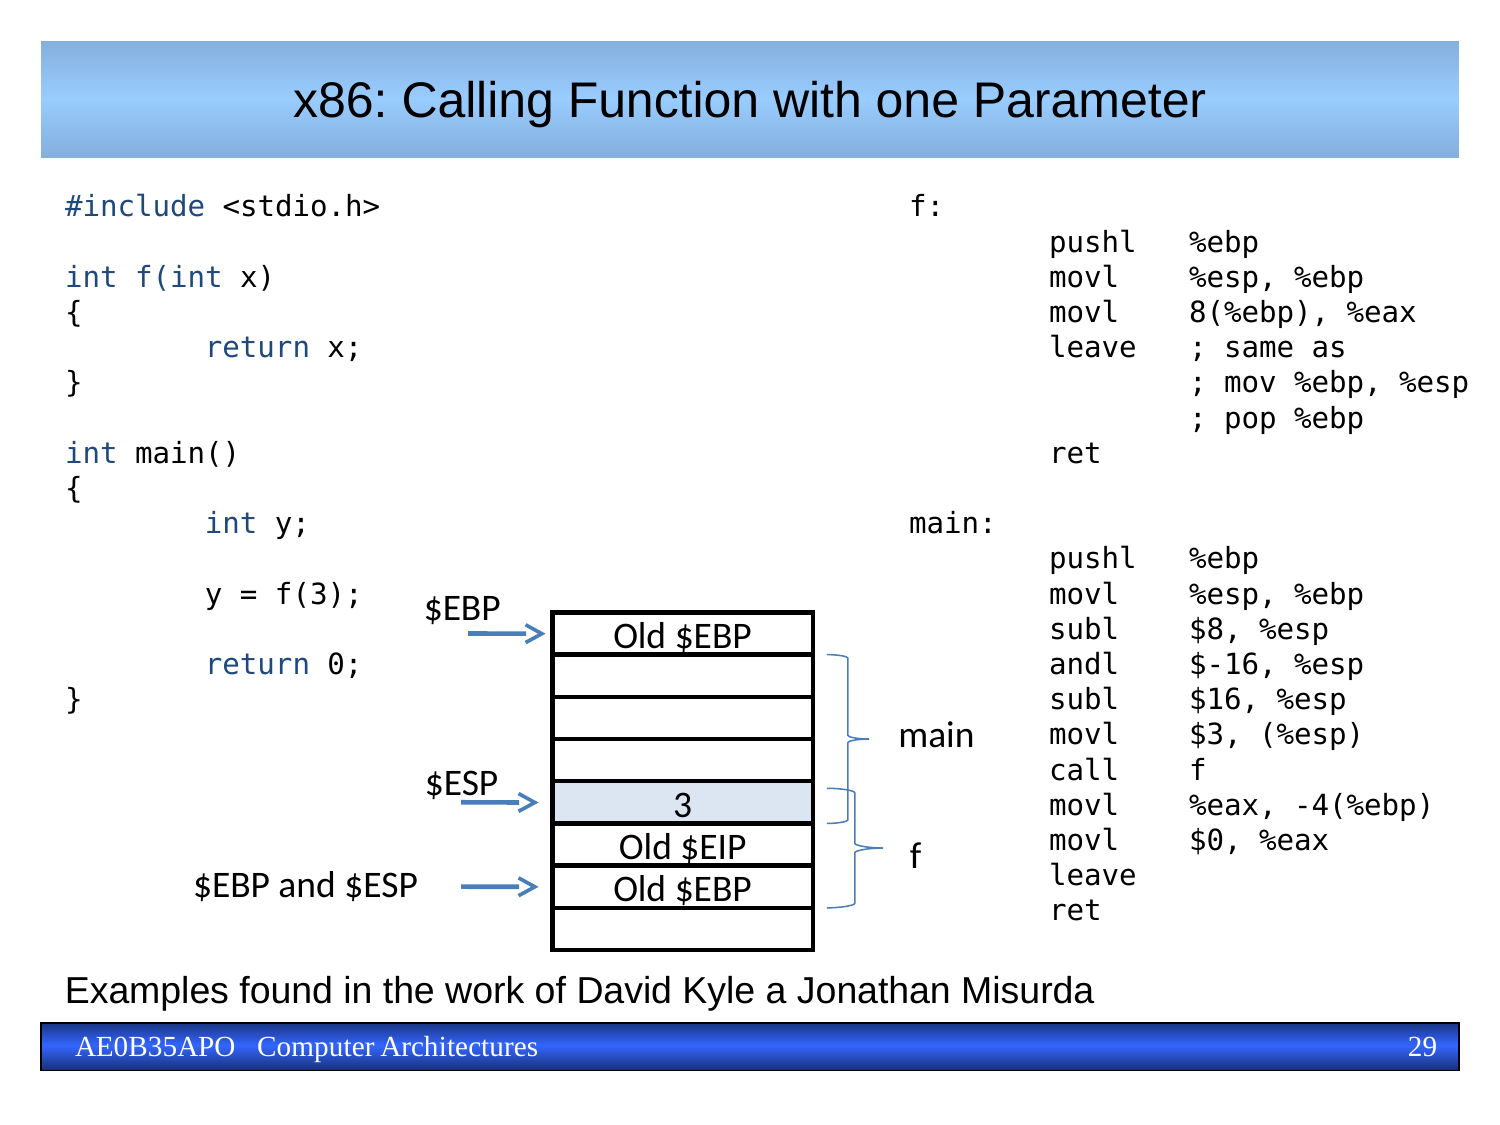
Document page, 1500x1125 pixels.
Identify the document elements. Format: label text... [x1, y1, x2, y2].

text_box 3 [552, 781, 813, 823]
text_box $EBP [408, 574, 516, 636]
text_box $EBP and $ESP [178, 851, 433, 913]
list f: pushl %ebp movl %esp, %ebp movl 8(%ebp), %eax leave ; same as ; mov %ebp, %esp ; pop %ebp ret main: pushl %ebp movl %esp, %ebp subl $8, %esp andl $-16, %esp subl $16, %esp movl $3, (%esp) call f movl %eax, -4(%ebp) movl $0, %eax leave ret [894, 187, 1495, 963]
text_box Old $EBP [552, 612, 813, 652]
text_box f [895, 823, 937, 884]
list #include <stdio.h> int f(int x) { return x; } int main() { int y; y = f(3); return 0; } [50, 187, 475, 800]
text_box $ESP [410, 749, 514, 811]
text_box Old $EIP [552, 823, 813, 866]
text_box main [883, 701, 990, 763]
text_box Examples found in the work of David Kyle a Jonathan Misurda [49, 962, 1438, 1020]
text_box Old $EBP [552, 866, 813, 906]
title x86: Calling Function with one Parameter [41, 41, 1459, 158]
